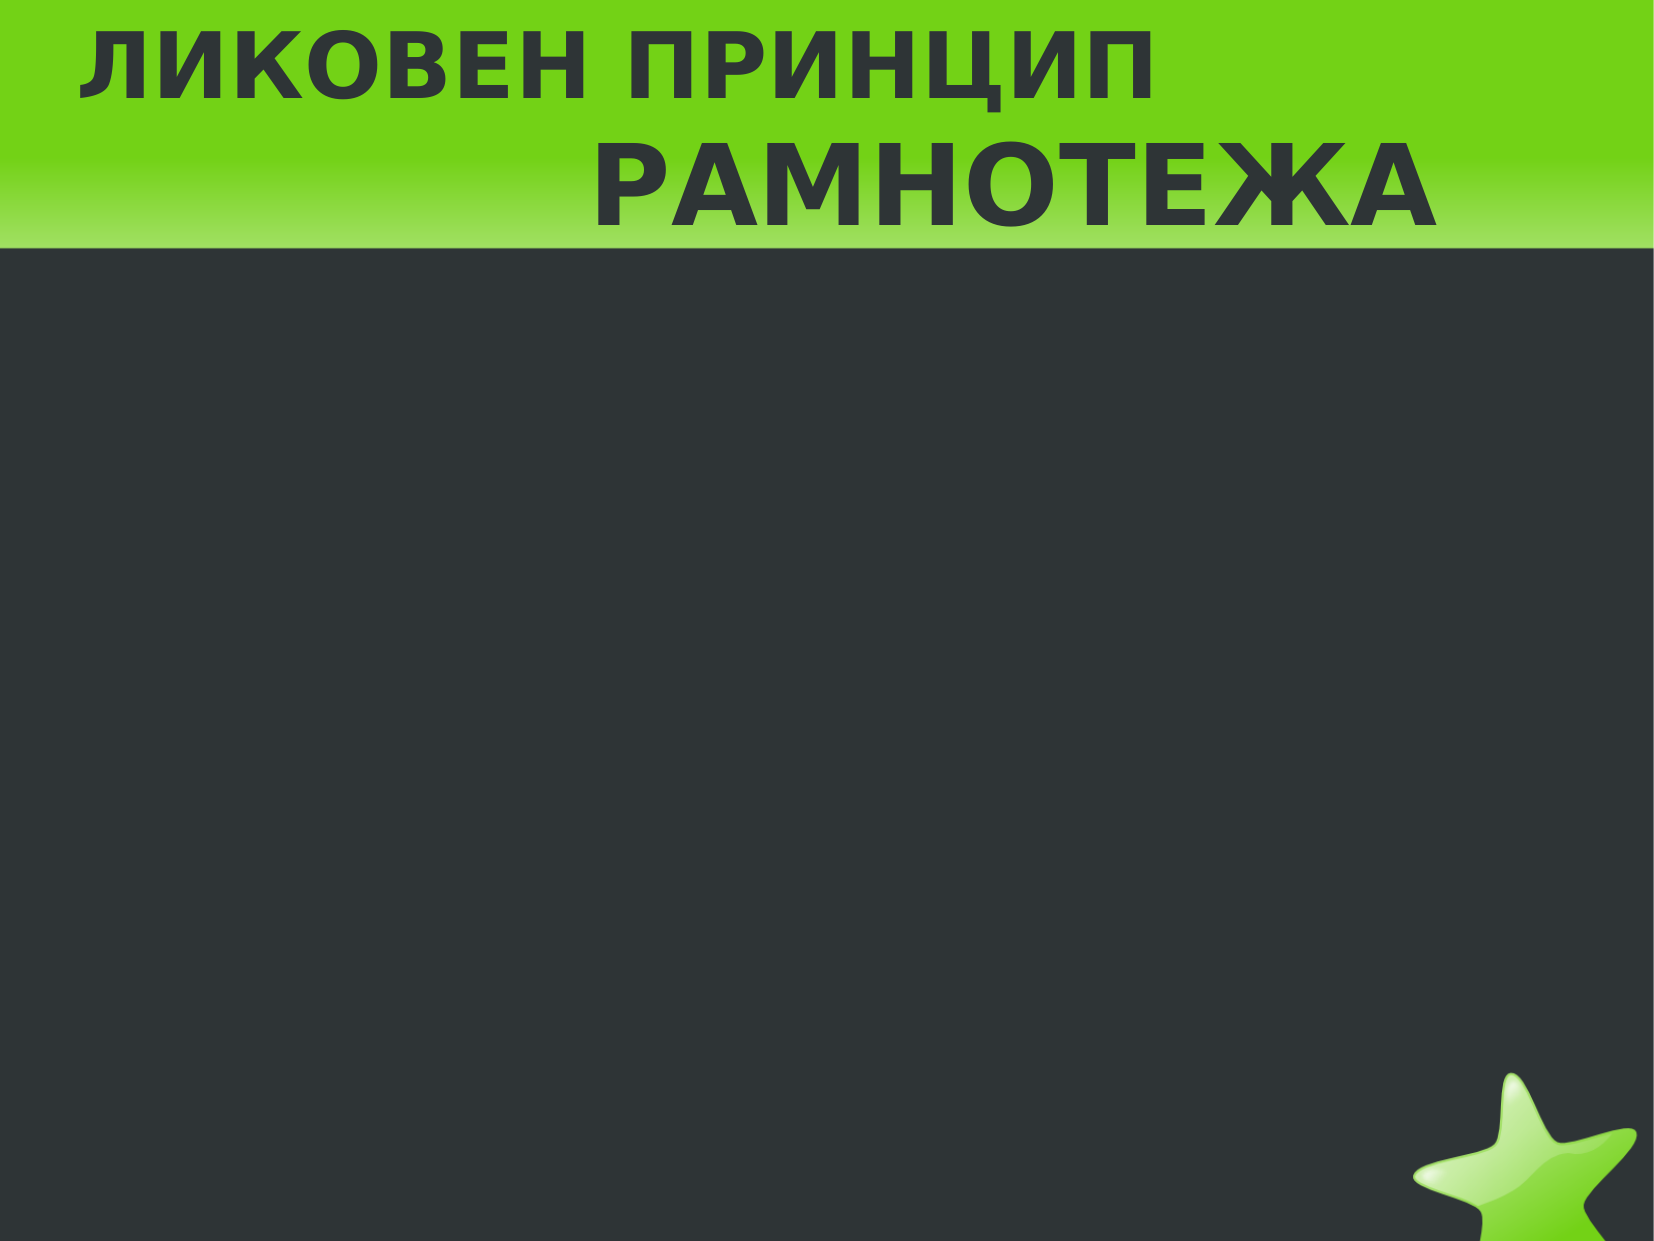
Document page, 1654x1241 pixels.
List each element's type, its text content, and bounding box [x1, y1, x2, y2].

picture [0, 0, 1654, 1241]
title ЛИКОВЕН ПРИНЦИП РАМНОТЕЖА [76, 13, 1565, 252]
